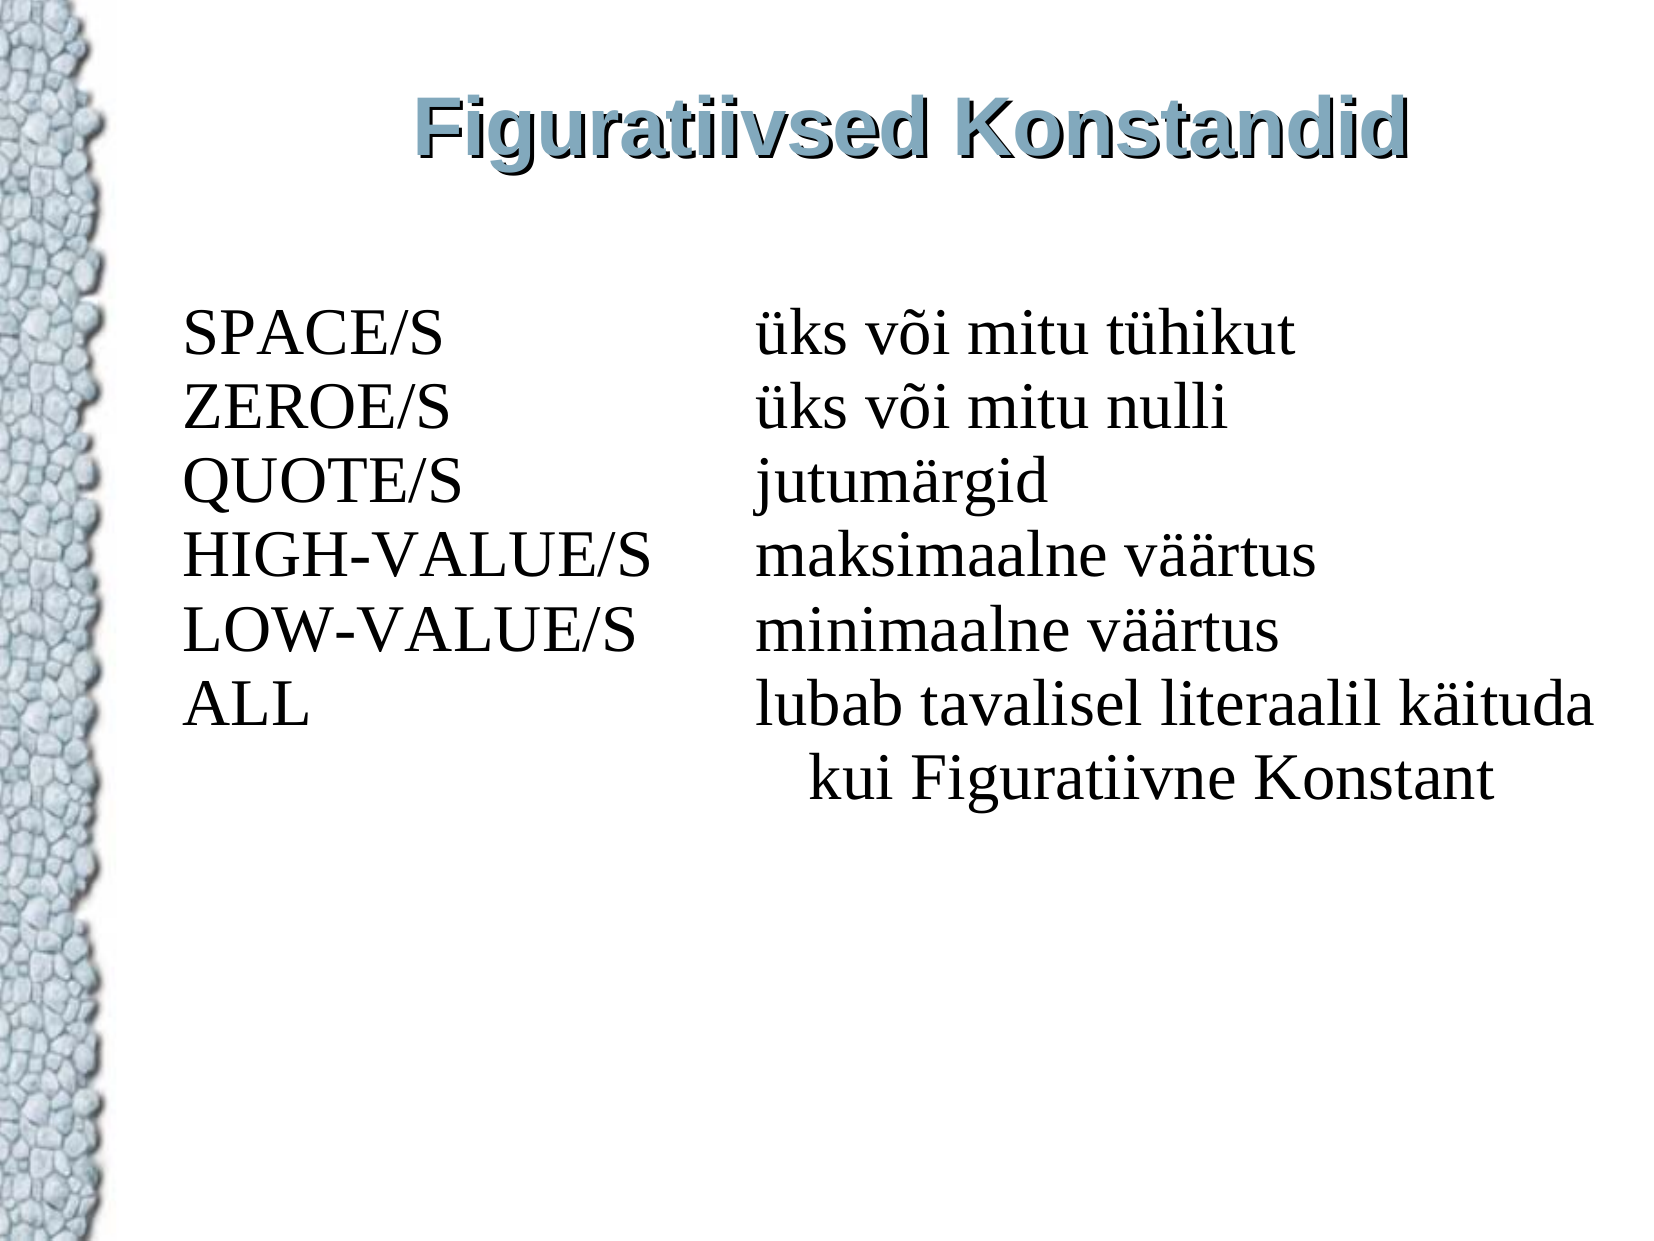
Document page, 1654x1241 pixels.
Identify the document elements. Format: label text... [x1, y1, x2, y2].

list SPACE/S ZEROE/S QUOTE/S HIGH-VALUE/S LOW-VALUE/S ALL [164, 295, 762, 1114]
list üks või mitu tühikut üks või mitu nulli jutumärgid maksimaalne väärtus minimaalne väärtus lubab tavalisel literaalil käituda kui Figuratiivne Konstant [738, 295, 1601, 1099]
title Figuratiivsed Konstandid [205, 35, 1618, 223]
picture [0, 0, 131, 1241]
